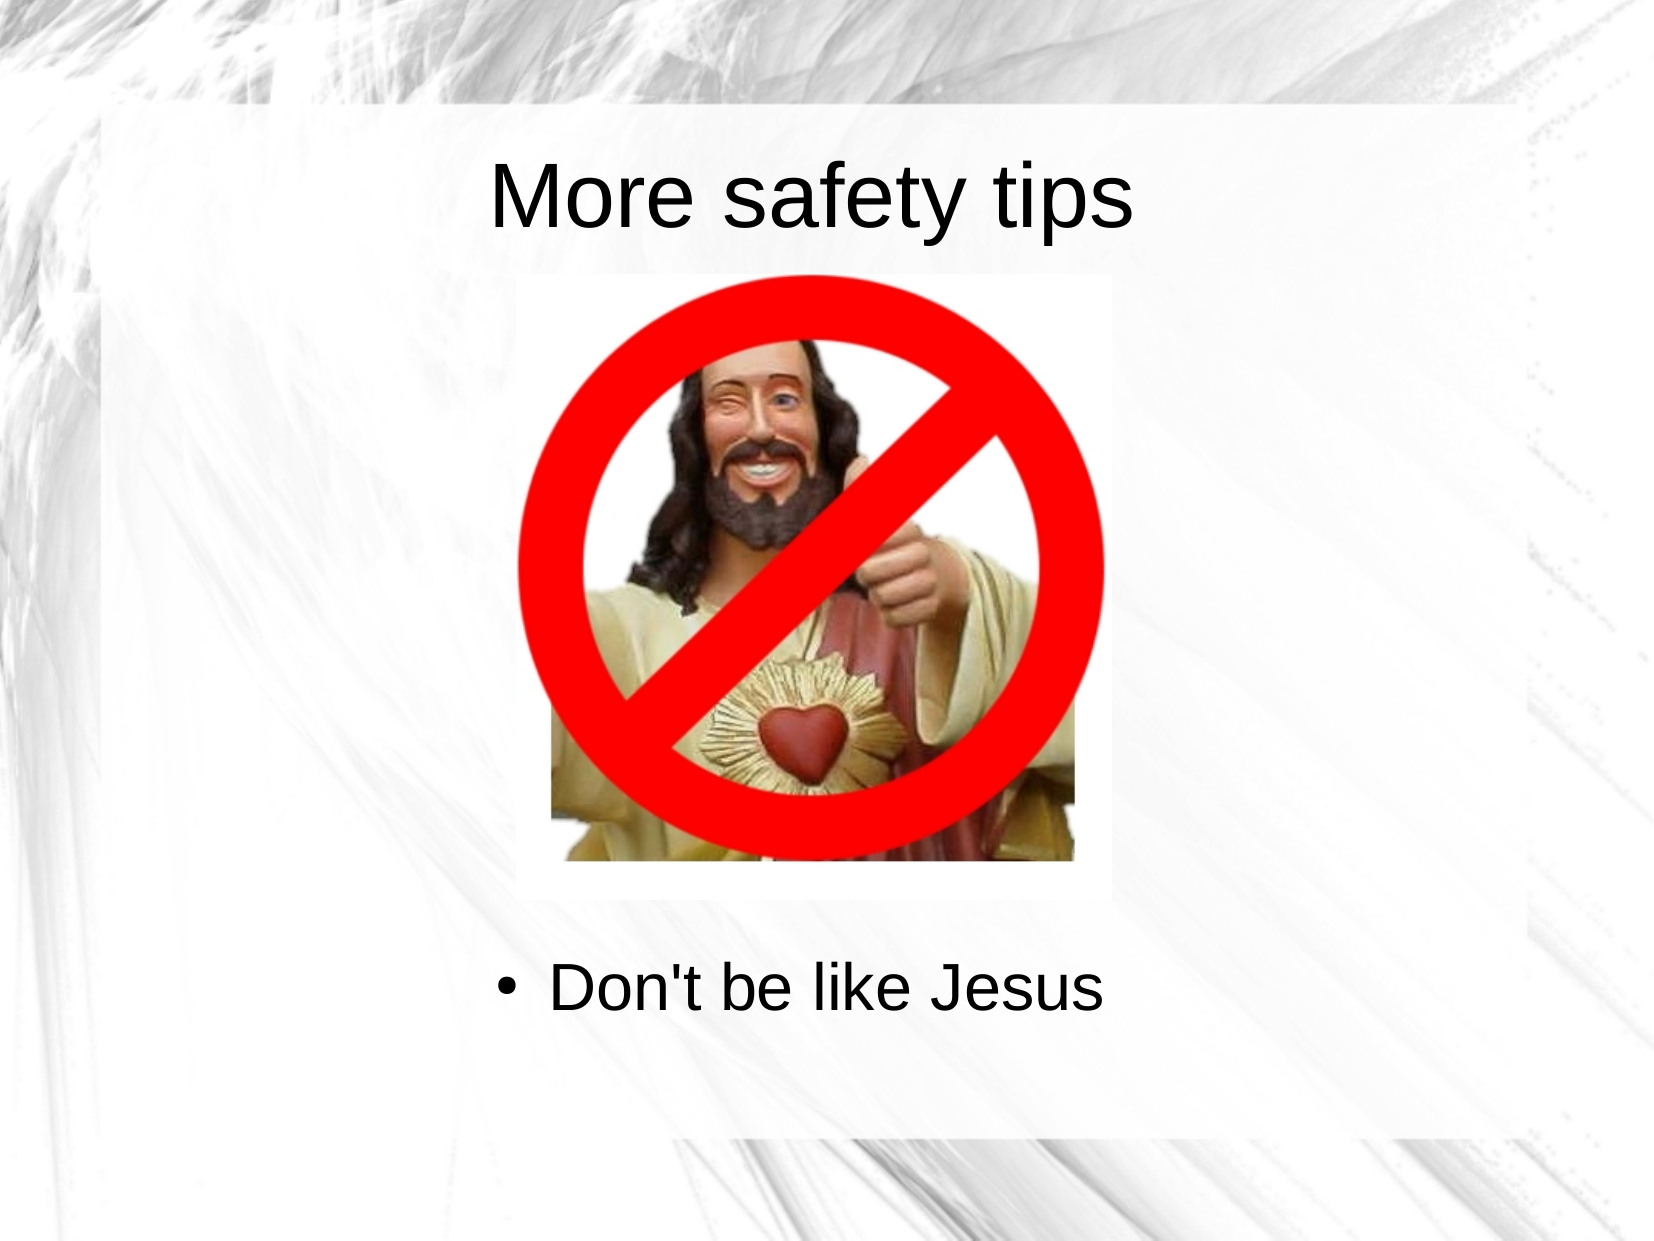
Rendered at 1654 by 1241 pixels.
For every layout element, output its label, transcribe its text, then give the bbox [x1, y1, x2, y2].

picture [0, 0, 1654, 1241]
list Don't be like Jesus [459, 949, 1169, 1051]
title More safety tips [118, 112, 1506, 281]
